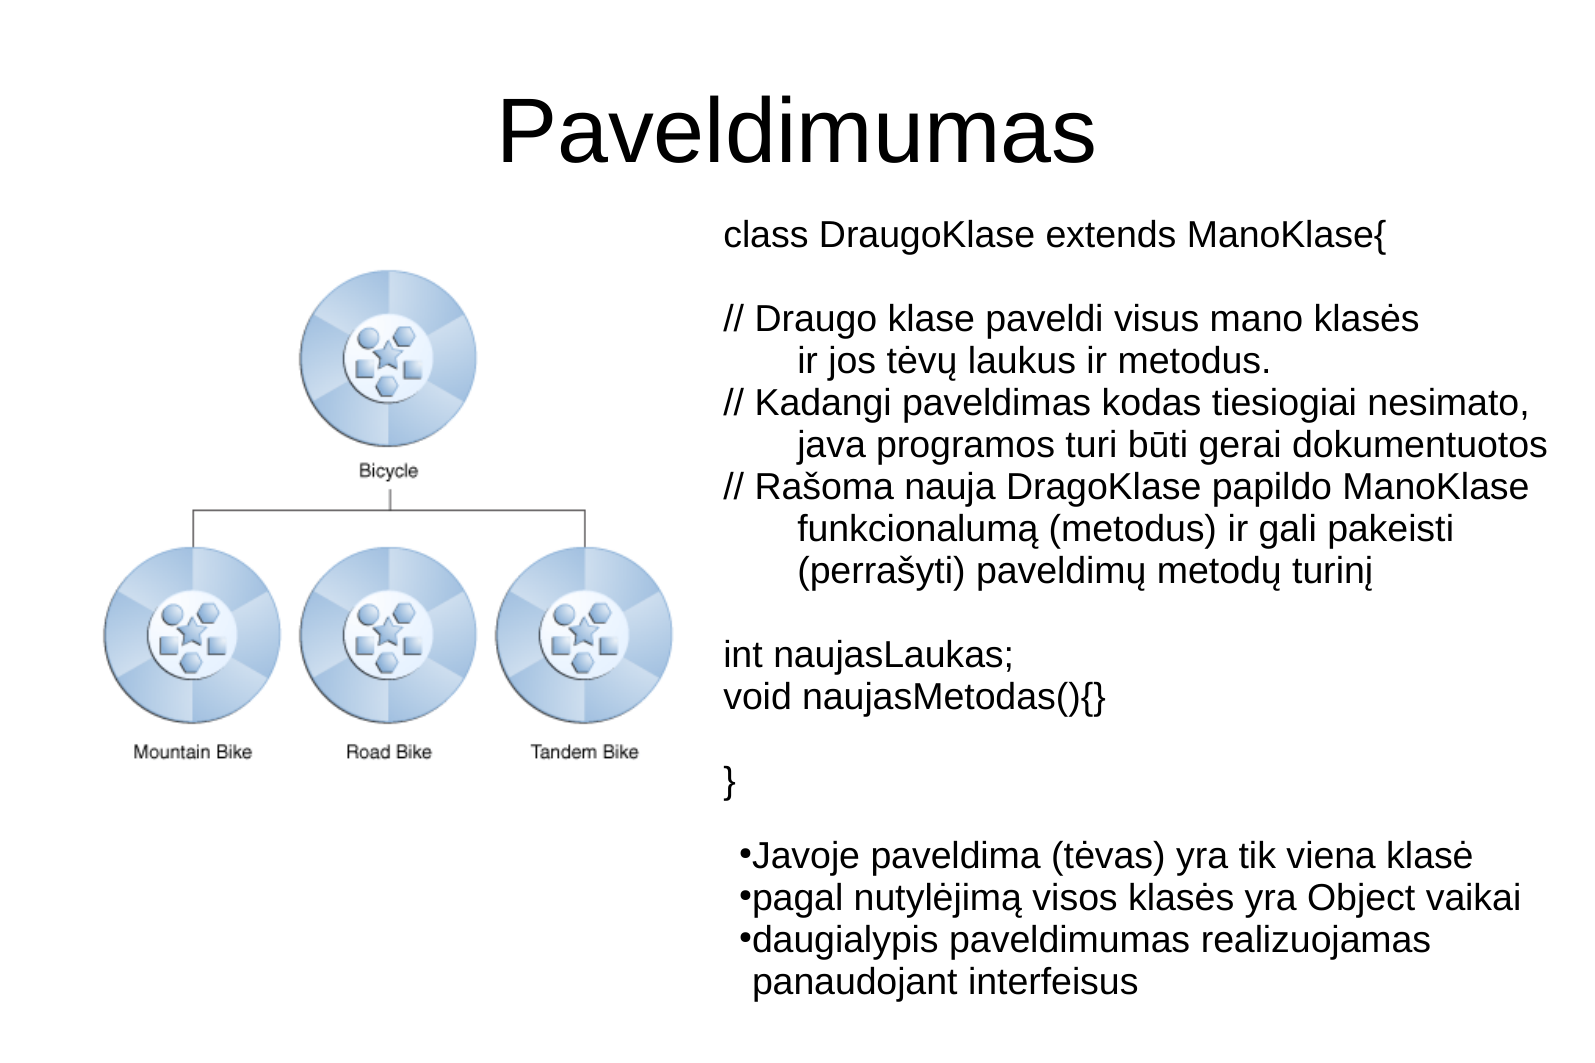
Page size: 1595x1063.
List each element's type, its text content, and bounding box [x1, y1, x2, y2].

picture [94, 261, 680, 768]
text_box class DraugoKlase extends ManoKlase{ // Draugo klase paveldi visus mano klasės ir jos tėvų laukus ir metodus. // Kadangi paveldimas kodas tiesiogiai nesimato, java programos turi būti gerai dokumentuotos // Rašoma nauja DragoKlase papildo ManoKlase funkcionalumą (metodus) ir gali pakeisti (perrašyti) paveldimų metodų turinį int naujasLaukas; void naujasMetodas(){} } [708, 206, 1563, 810]
title Paveldimumas [79, 49, 1515, 213]
text_box Javoje paveldima (tėvas) yra tik viena klasė pagal nutylėjimą visos klasės yra Object vaikai daugialypis paveldimumas realizuojamas panaudojant interfeisus [724, 826, 1536, 1010]
